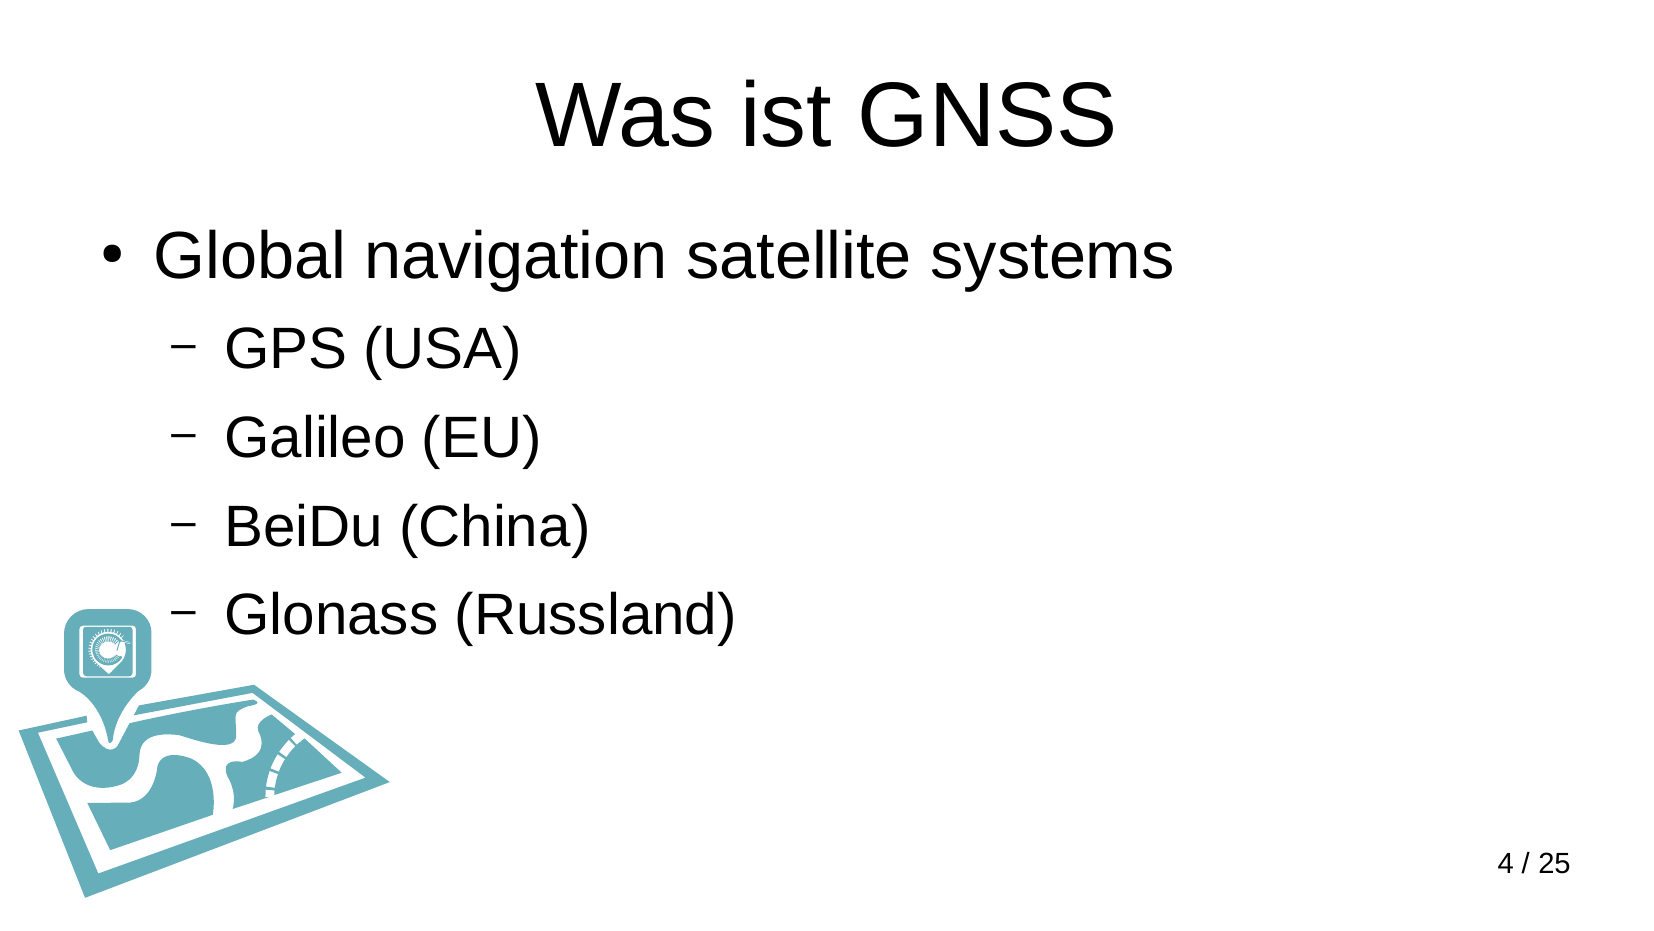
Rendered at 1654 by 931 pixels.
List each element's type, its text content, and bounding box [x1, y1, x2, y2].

title Was ist GNSS [82, 37, 1571, 193]
list Global navigation satellite systems GPS (USA) Galileo (EU) BeiDu (China) Glonass (Russland) [82, 217, 1571, 758]
